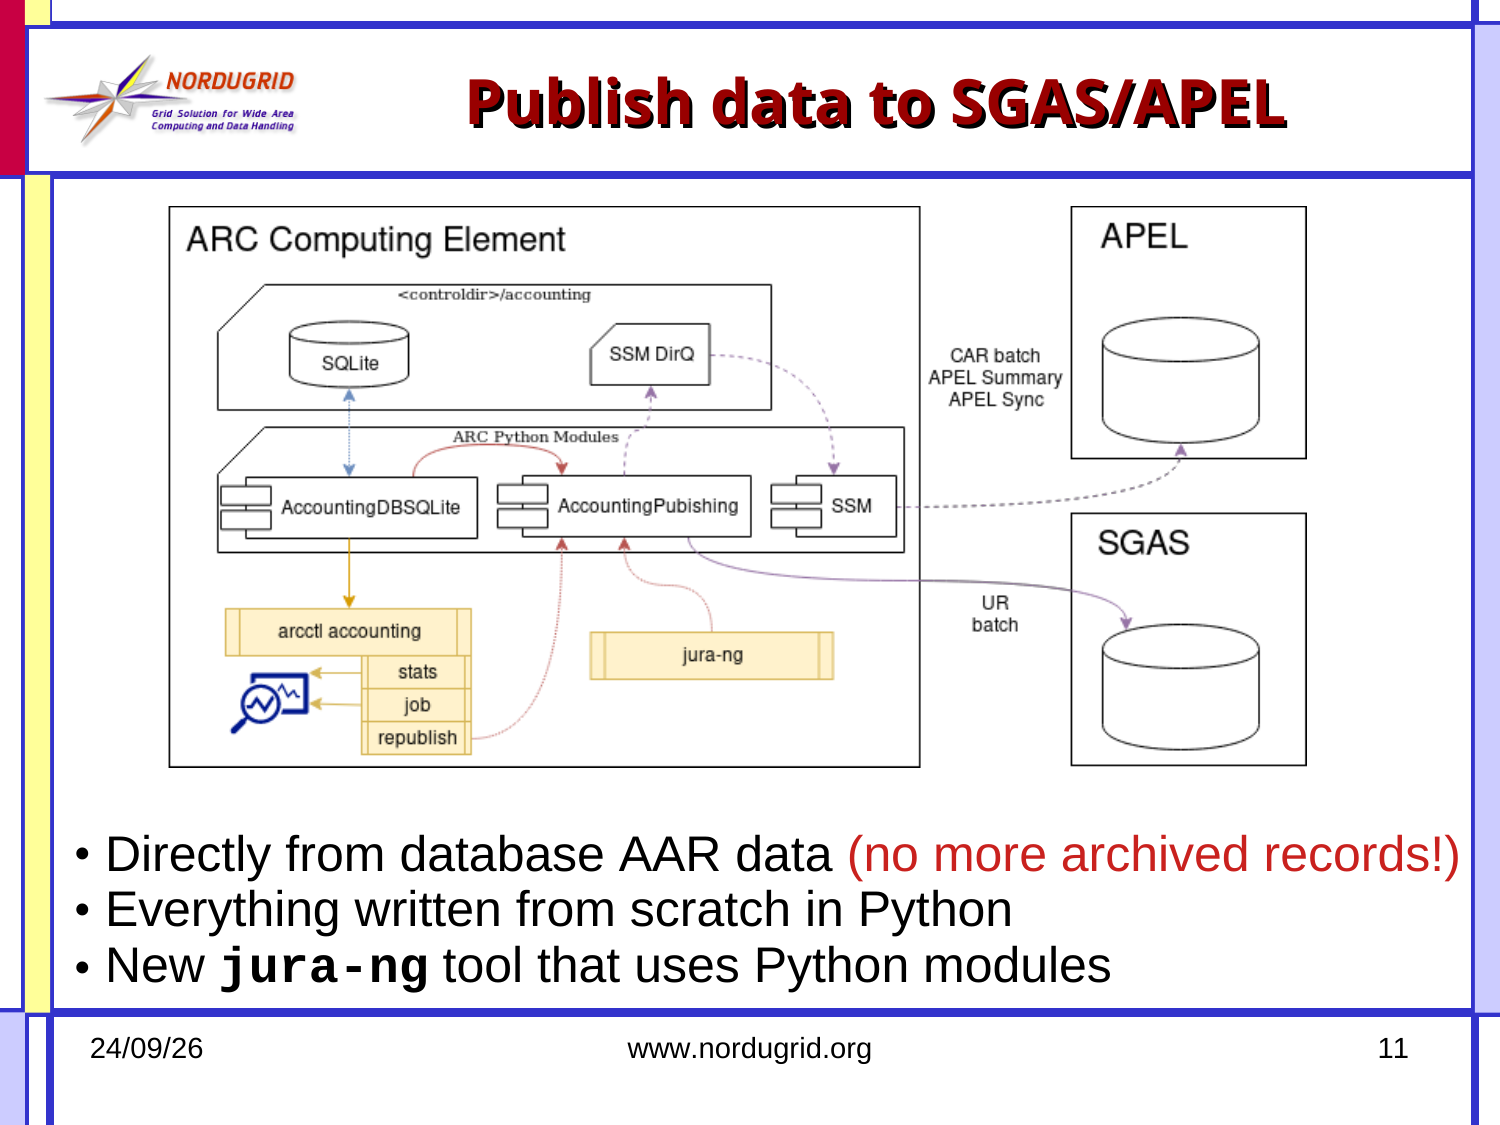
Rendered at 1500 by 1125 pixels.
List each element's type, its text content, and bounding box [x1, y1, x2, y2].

title Publish data to SGAS/APEL [324, 17, 1428, 184]
text_box Directly from database AAR data (no more archived records!) Everything written from scratch in Python New jura-ng tool that uses Python modules [58, 818, 1477, 1006]
picture [147, 206, 1307, 768]
picture [40, 49, 301, 148]
